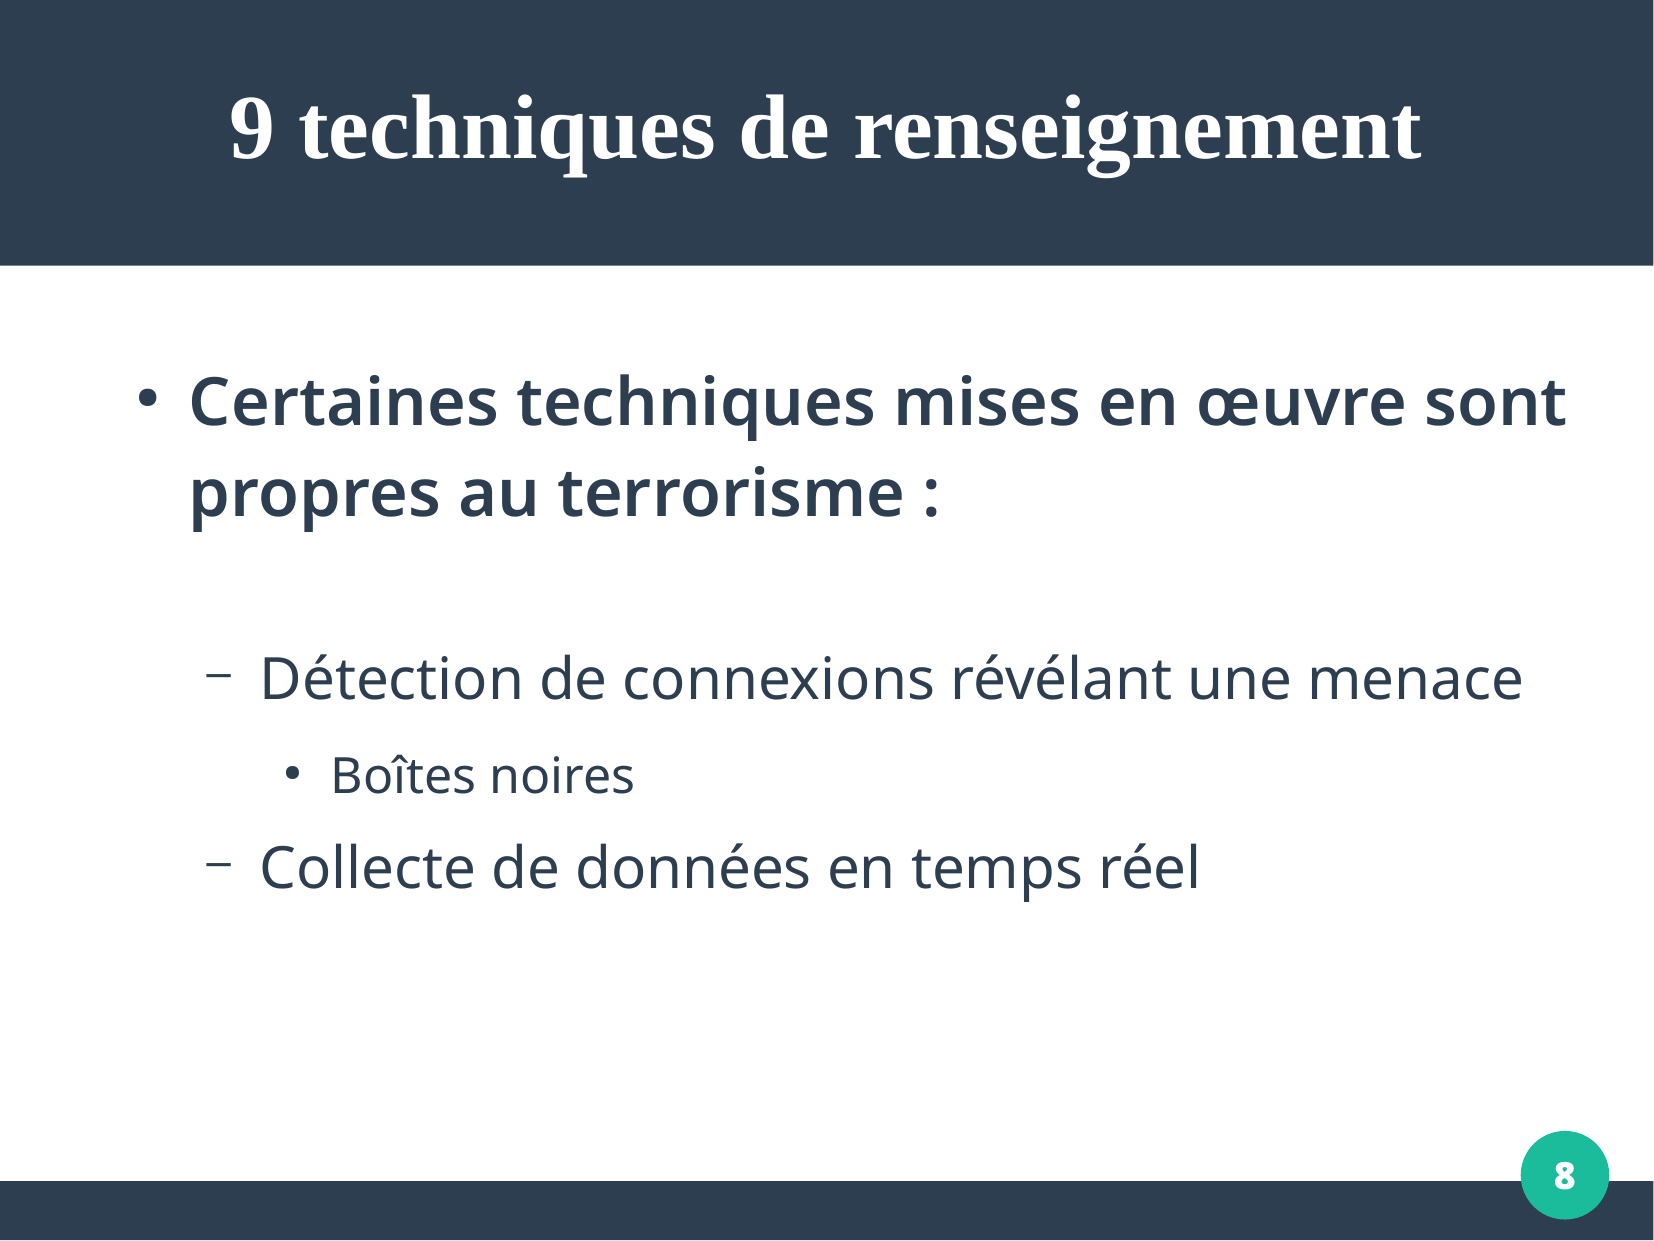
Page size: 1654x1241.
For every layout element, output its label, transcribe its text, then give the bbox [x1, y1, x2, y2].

title 9 techniques de renseignement [59, 49, 1595, 207]
list Certaines techniques mises en œuvre sont propres au terrorisme : Détection de connexions révélant une menace Boîtes noires Collecte de données en temps réel [118, 354, 1595, 975]
